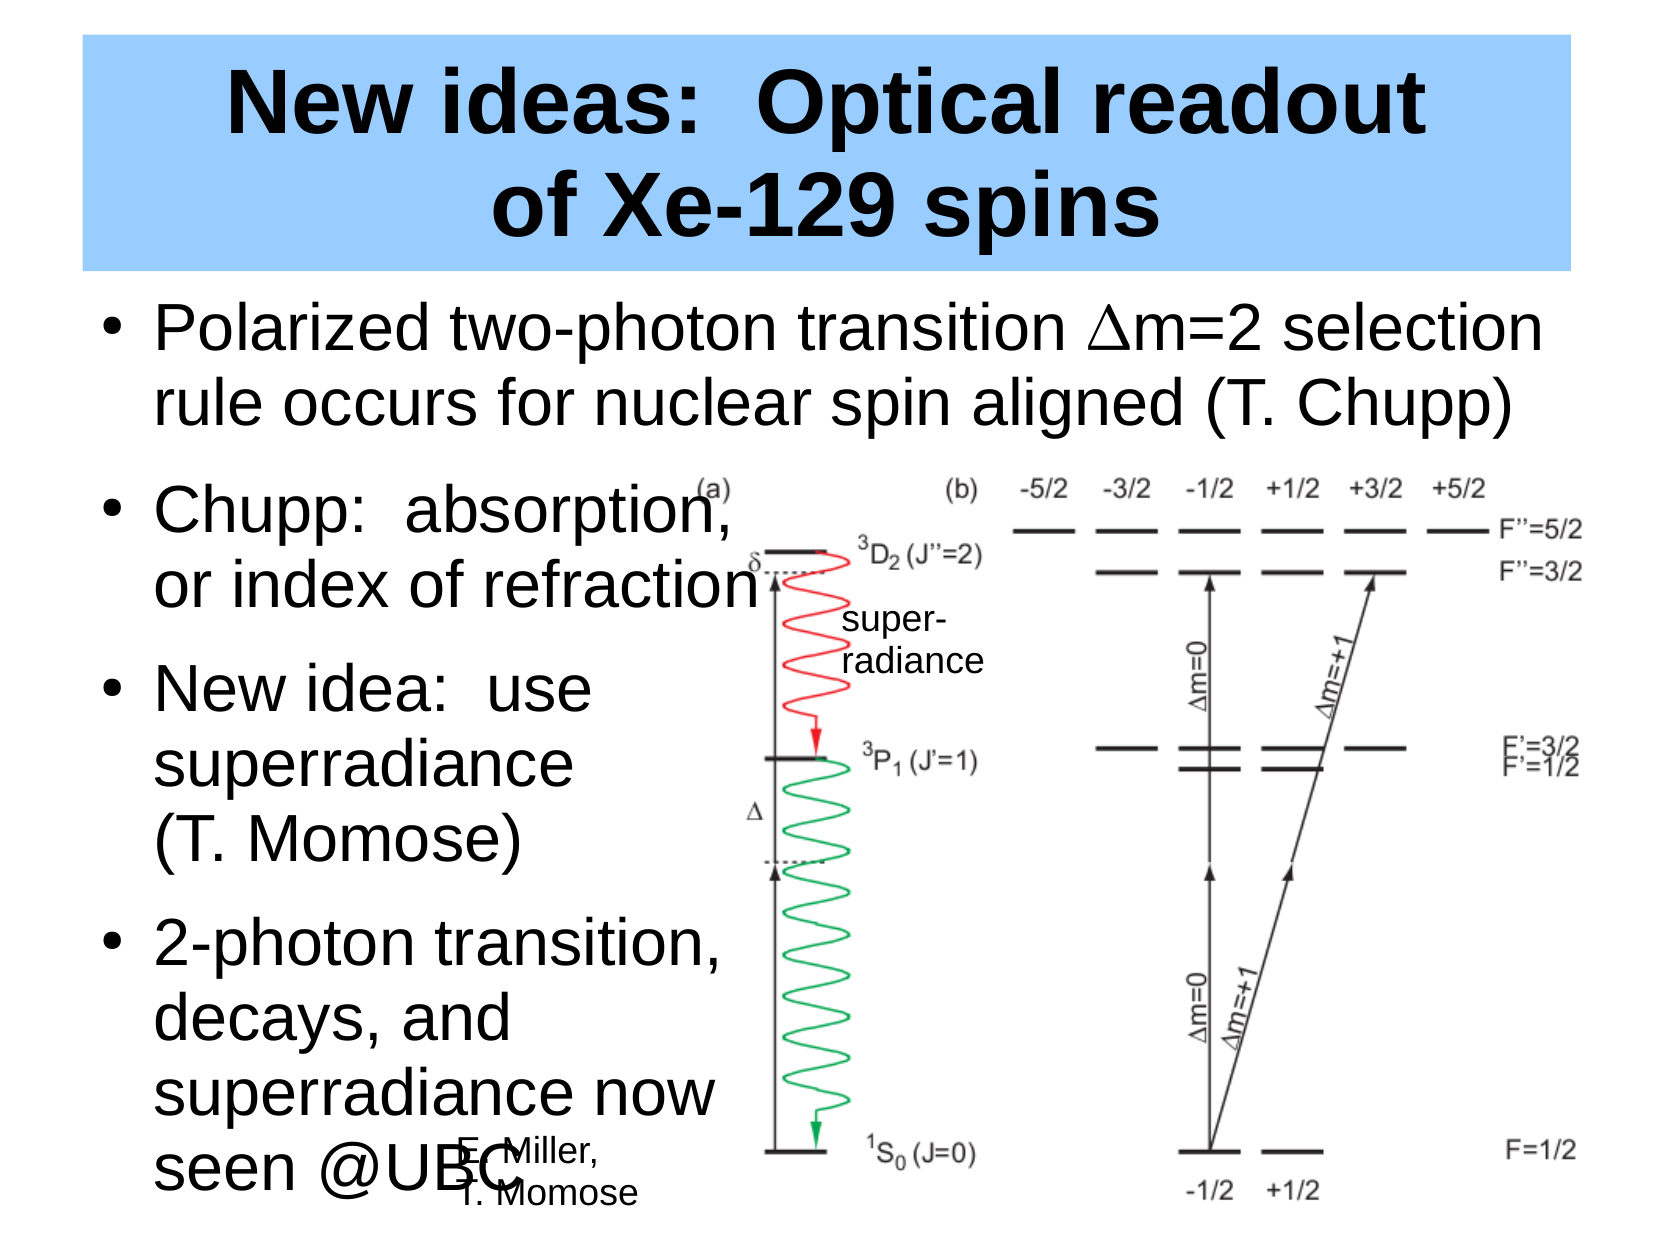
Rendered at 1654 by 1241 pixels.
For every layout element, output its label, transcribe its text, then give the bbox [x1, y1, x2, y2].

picture [684, 459, 1607, 1211]
list Chupp: absorption, or index of refraction New idea: use superradiance (T. Momose) 2-photon transition, decays, and superradiance now seen @UBC [82, 472, 768, 1241]
list Polarized two-photon transition m=2 selection rule occurs for nuclear spin aligned (T. Chupp) [82, 290, 1571, 472]
title New ideas: Optical readout of Xe-129 spins [82, 34, 1571, 272]
text_box E. Miller, T. Momose [440, 1122, 655, 1230]
text_box super- radiance [826, 590, 1000, 699]
